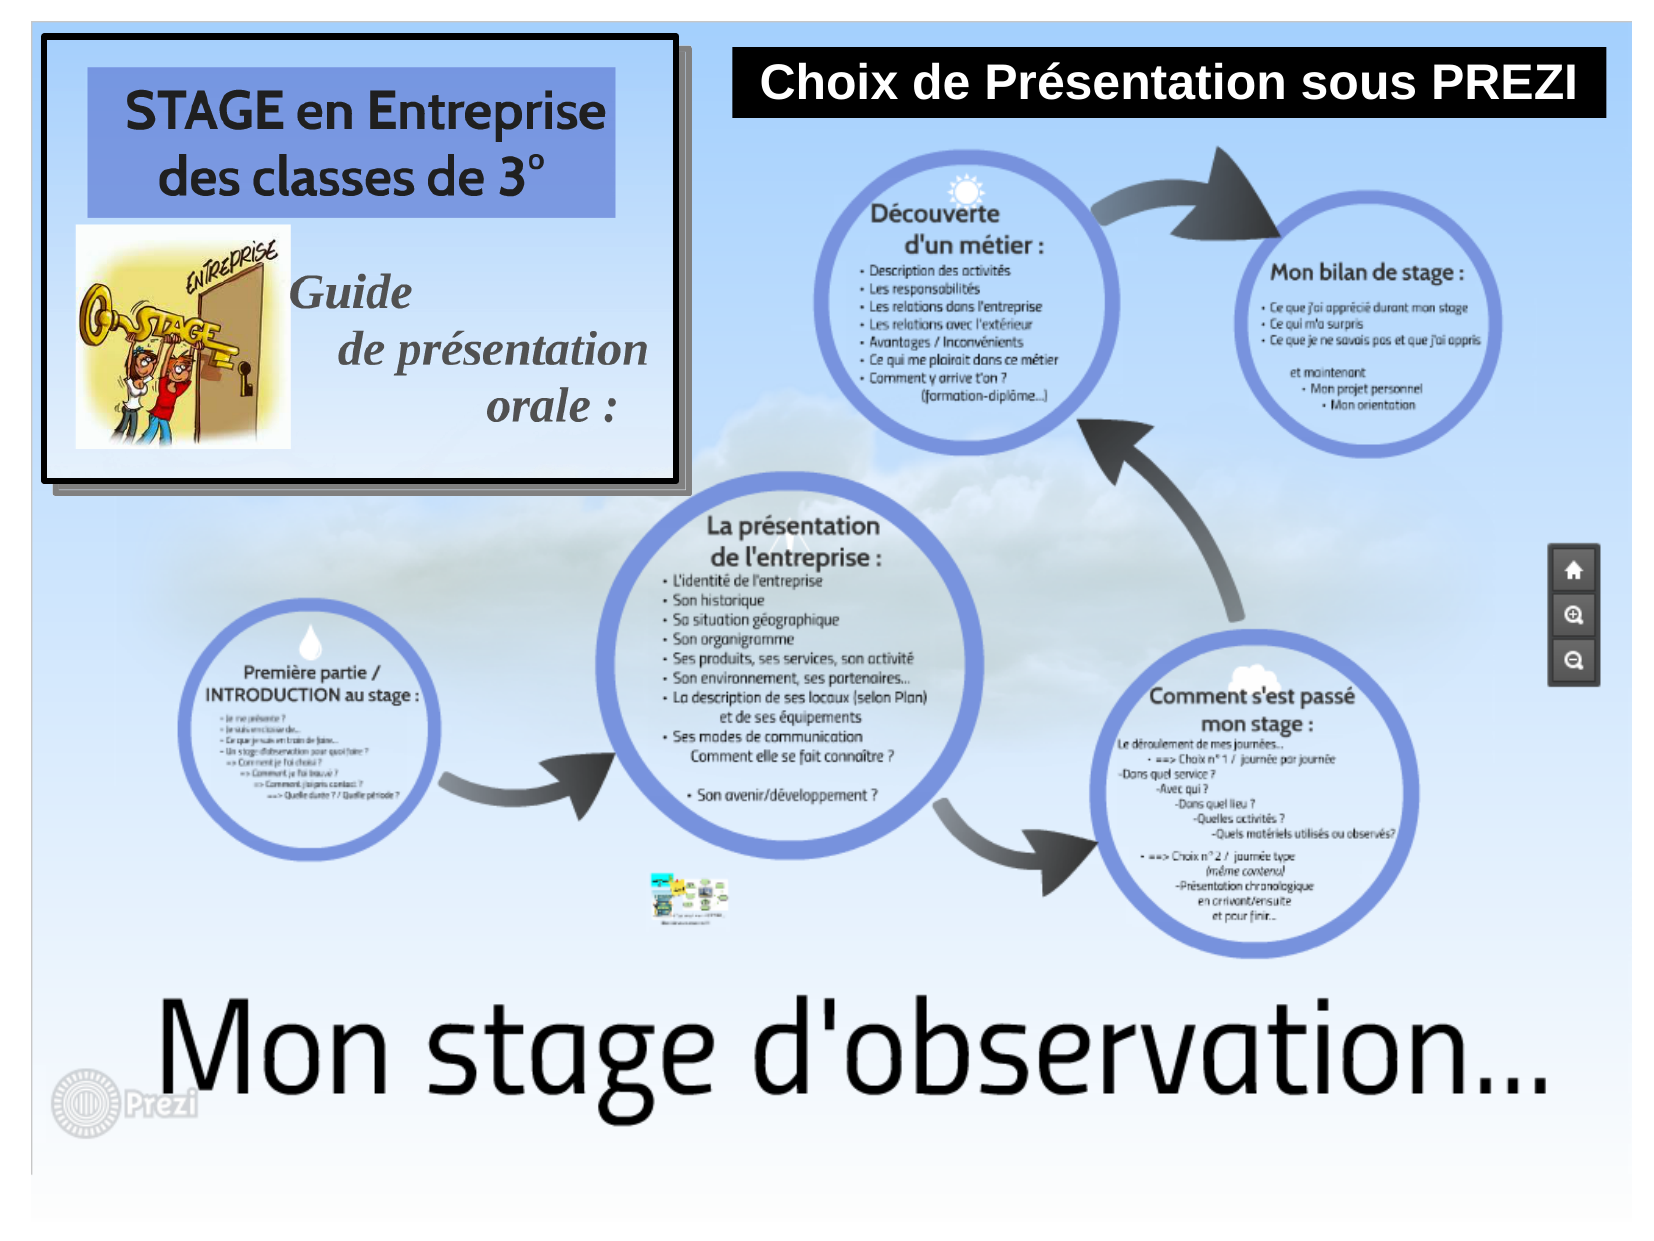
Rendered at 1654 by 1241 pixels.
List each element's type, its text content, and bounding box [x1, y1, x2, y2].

text_box Choix de Présentation sous PREZI [732, 47, 1607, 118]
picture [31, 21, 1632, 1222]
